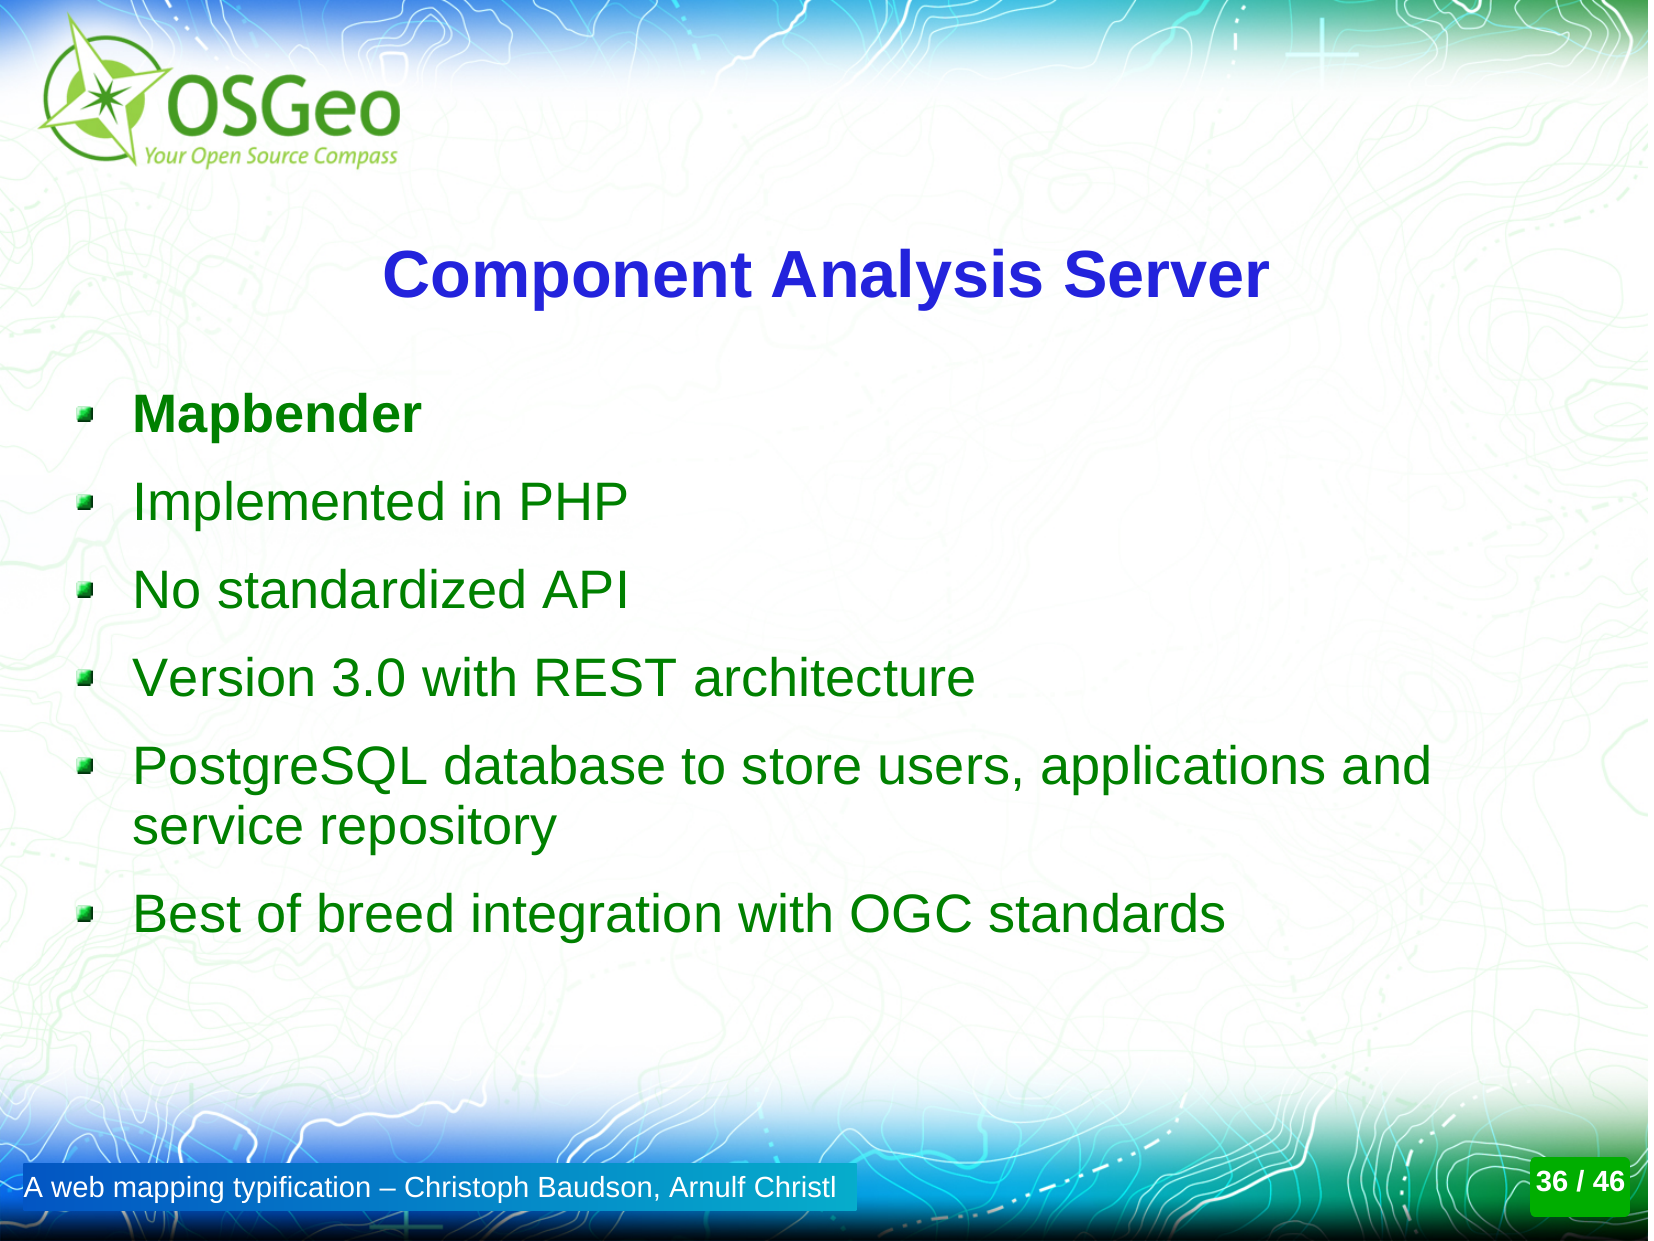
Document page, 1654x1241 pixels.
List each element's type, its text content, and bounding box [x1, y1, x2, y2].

picture [0, 0, 1648, 1241]
title Component Analysis Server [82, 208, 1571, 342]
list Mapbender Implemented in PHP No standardized API Version 3.0 with REST architecture PostgreSQL database to store users, applications and service repository Best of breed integration with OGC standards [76, 383, 1565, 1188]
